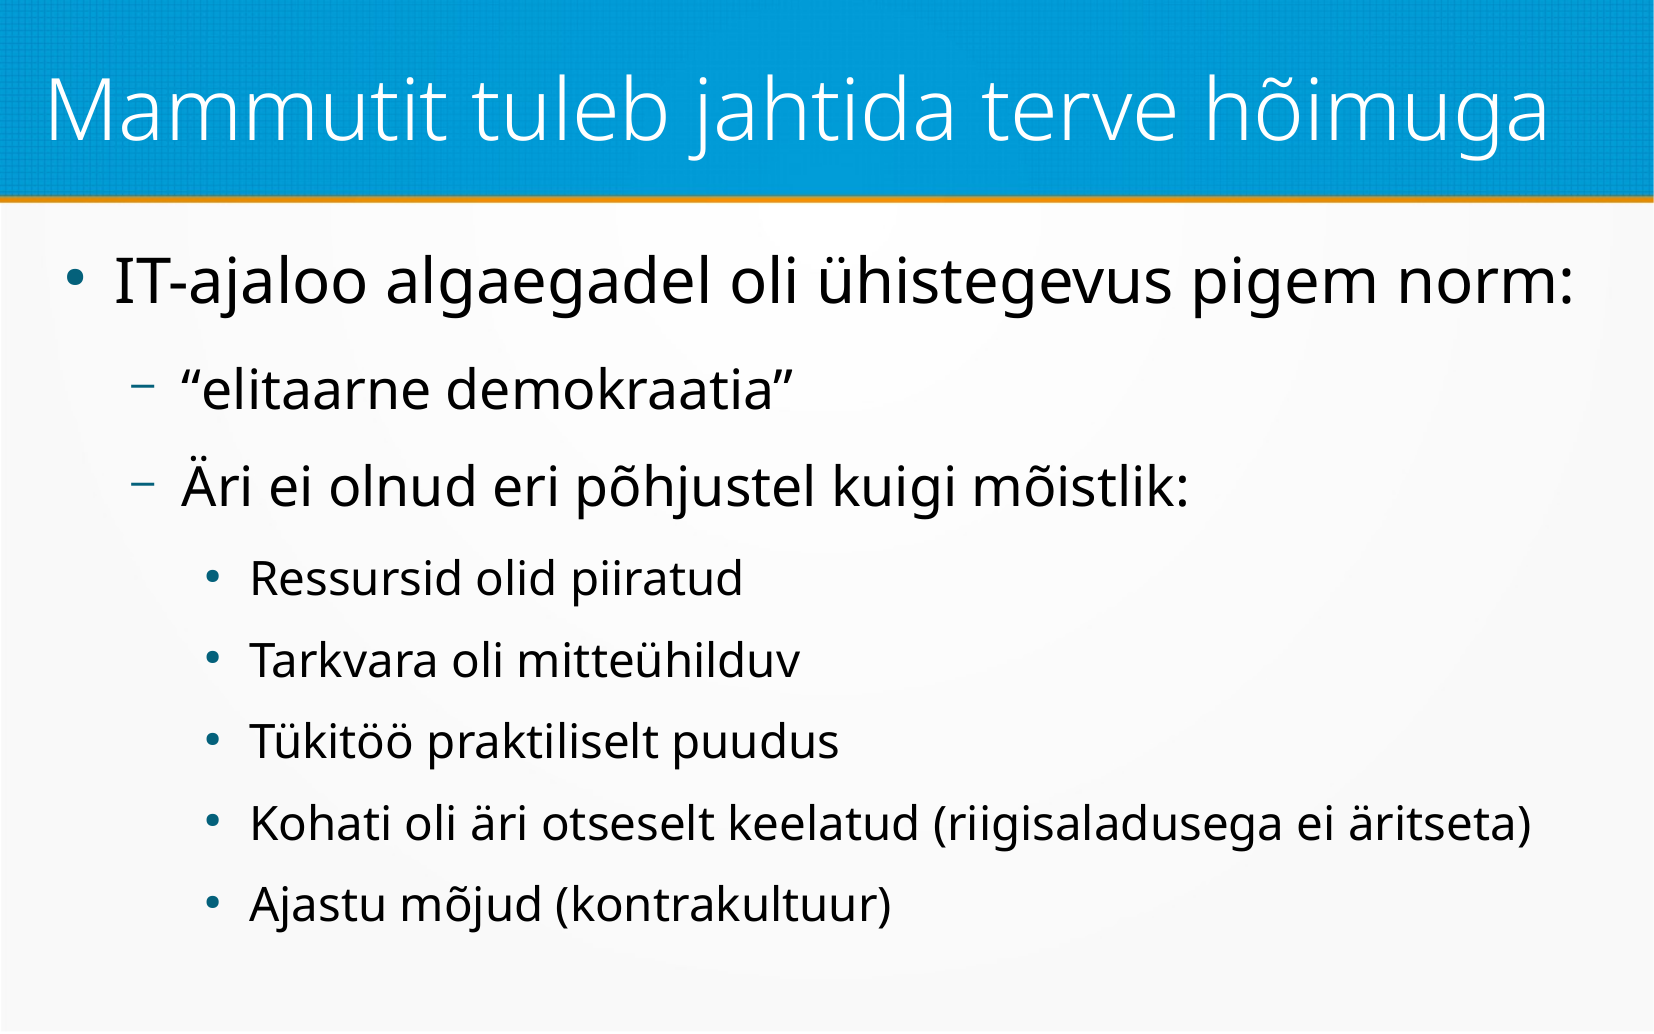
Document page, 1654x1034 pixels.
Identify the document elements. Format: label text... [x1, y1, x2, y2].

picture [0, 195, 1654, 1034]
title Mammutit tuleb jahtida terve hõimuga [43, 0, 1619, 166]
list IT-ajaloo algaegadel oli ühistegevus pigem norm: “elitaarne demokraatia” Äri ei olnud eri põhjustel kuigi mõistlik: Ressursid olid piiratud Tarkvara oli mitteühilduv Tükitöö praktiliselt puudus Kohati oli äri otseselt keelatud (riigisaladusega ei äritseta) Ajastu mõjud (kontrakultuur) [47, 236, 1607, 1002]
